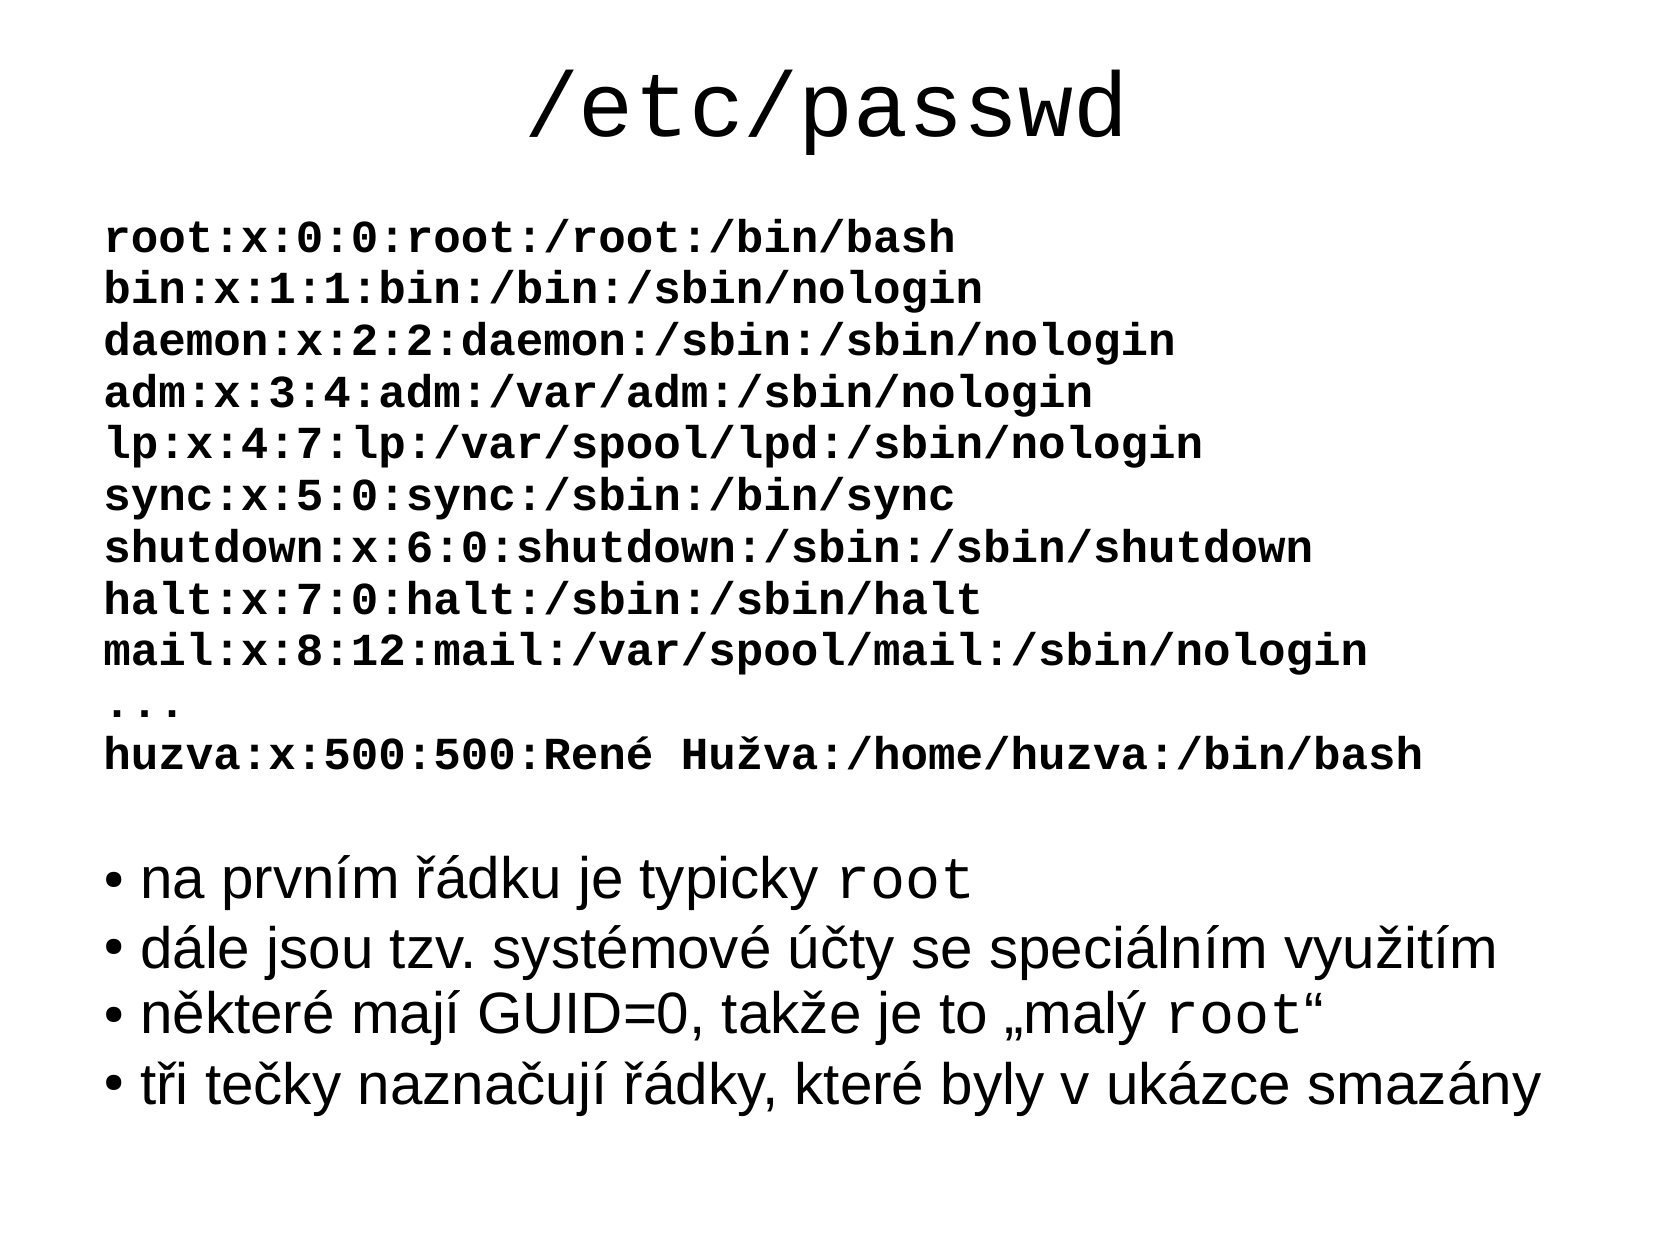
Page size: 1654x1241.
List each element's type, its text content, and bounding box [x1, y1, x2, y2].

text_box na prvním řádku je typicky root dále jsou tzv. systémové účty se speciálním využitím některé mají GUID=0, takže je to „malý root“ tři tečky naznačují řádky, které byly v ukázce smazány [88, 838, 1565, 1124]
text_box root:x:0:0:root:/root:/bin/bash bin:x:1:1:bin:/bin:/sbin/nologin daemon:x:2:2:daemon:/sbin:/sbin/nologin adm:x:3:4:adm:/var/adm:/sbin/nologin lp:x:4:7:lp:/var/spool/lpd:/sbin/nologin sync:x:5:0:sync:/sbin:/bin/sync shutdown:x:6:0:shutdown:/sbin:/sbin/shutdown halt:x:7:0:halt:/sbin:/sbin/halt mail:x:8:12:mail:/var/spool/mail:/sbin/nologin ... huzva:x:500:500:René Hužva:/home/huzva:/bin/bash [88, 206, 1565, 834]
title /etc/passwd [82, 15, 1571, 208]
